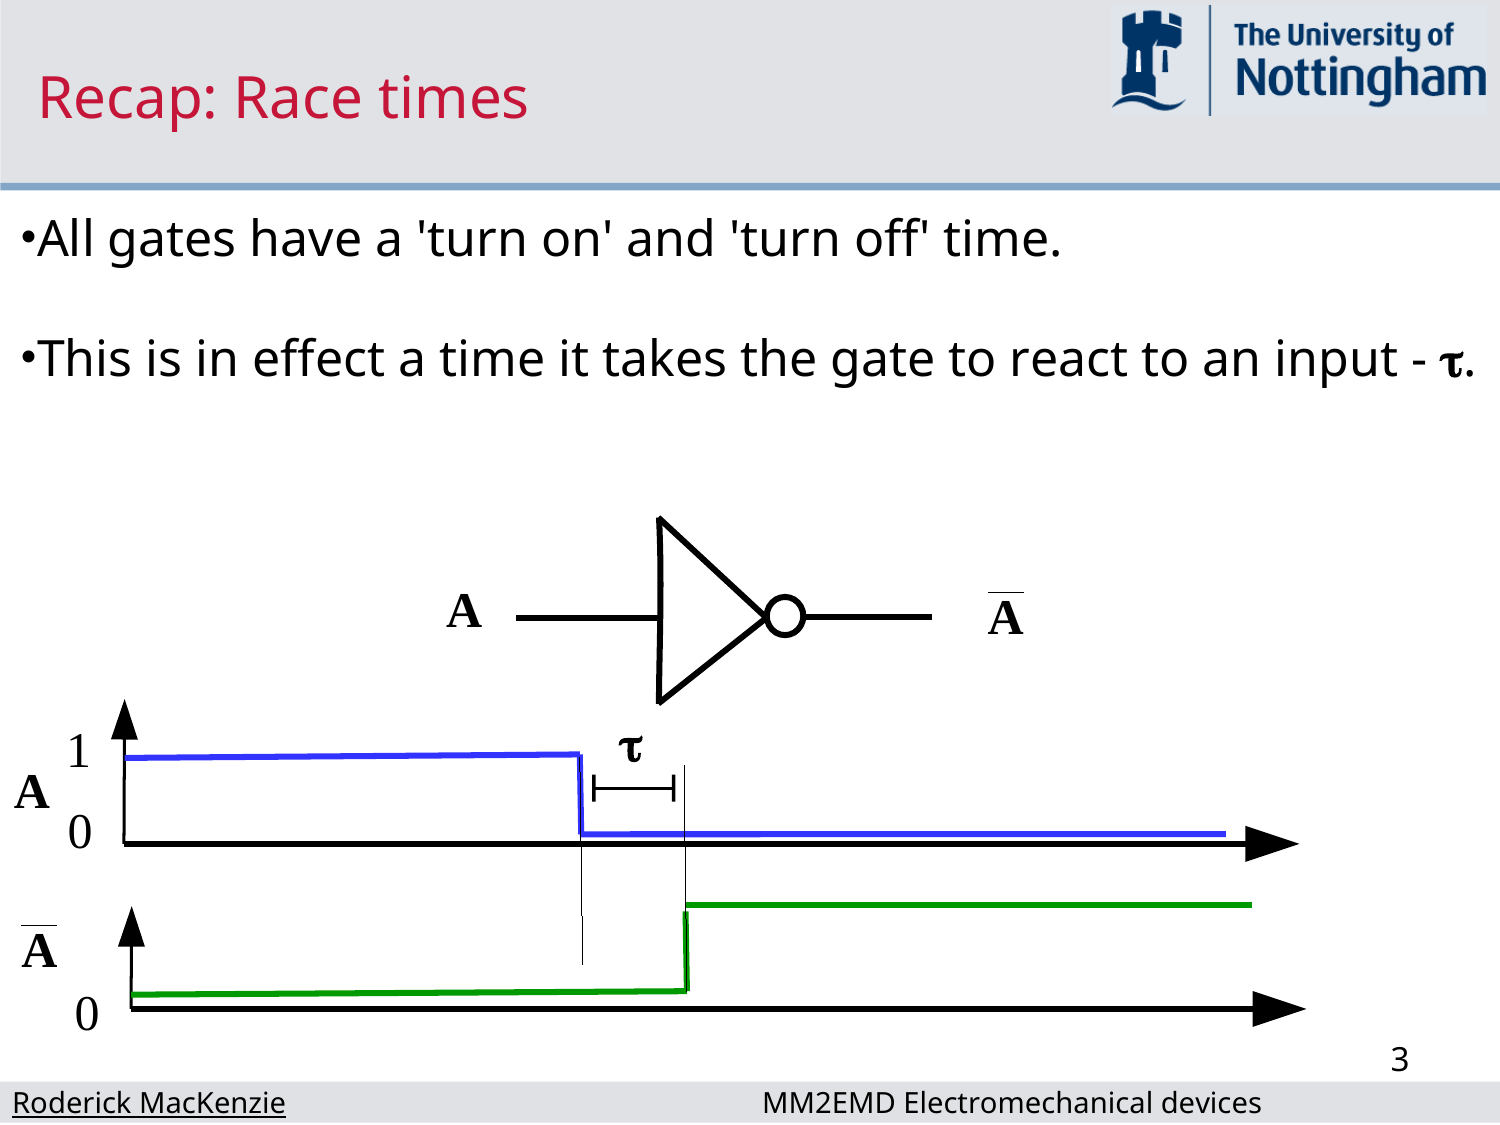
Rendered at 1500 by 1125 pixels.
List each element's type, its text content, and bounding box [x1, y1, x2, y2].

text_box 0 [59, 973, 115, 1049]
text_box A [431, 570, 498, 646]
text_box 1 [51, 710, 106, 785]
text_box A [972, 577, 1039, 653]
text_box <number> [1375, 1030, 1500, 1101]
picture [1111, 4, 1487, 116]
text_box A [6, 910, 73, 986]
text_box 0 [52, 790, 108, 866]
text_box All gates have a 'turn on' and 'turn off' time. This is in effect a time it takes the gate to react to an input - t. [4, 199, 1497, 454]
title Recap: Race times [22, 20, 1115, 172]
text_box t [605, 703, 660, 779]
text_box A [0, 750, 65, 826]
